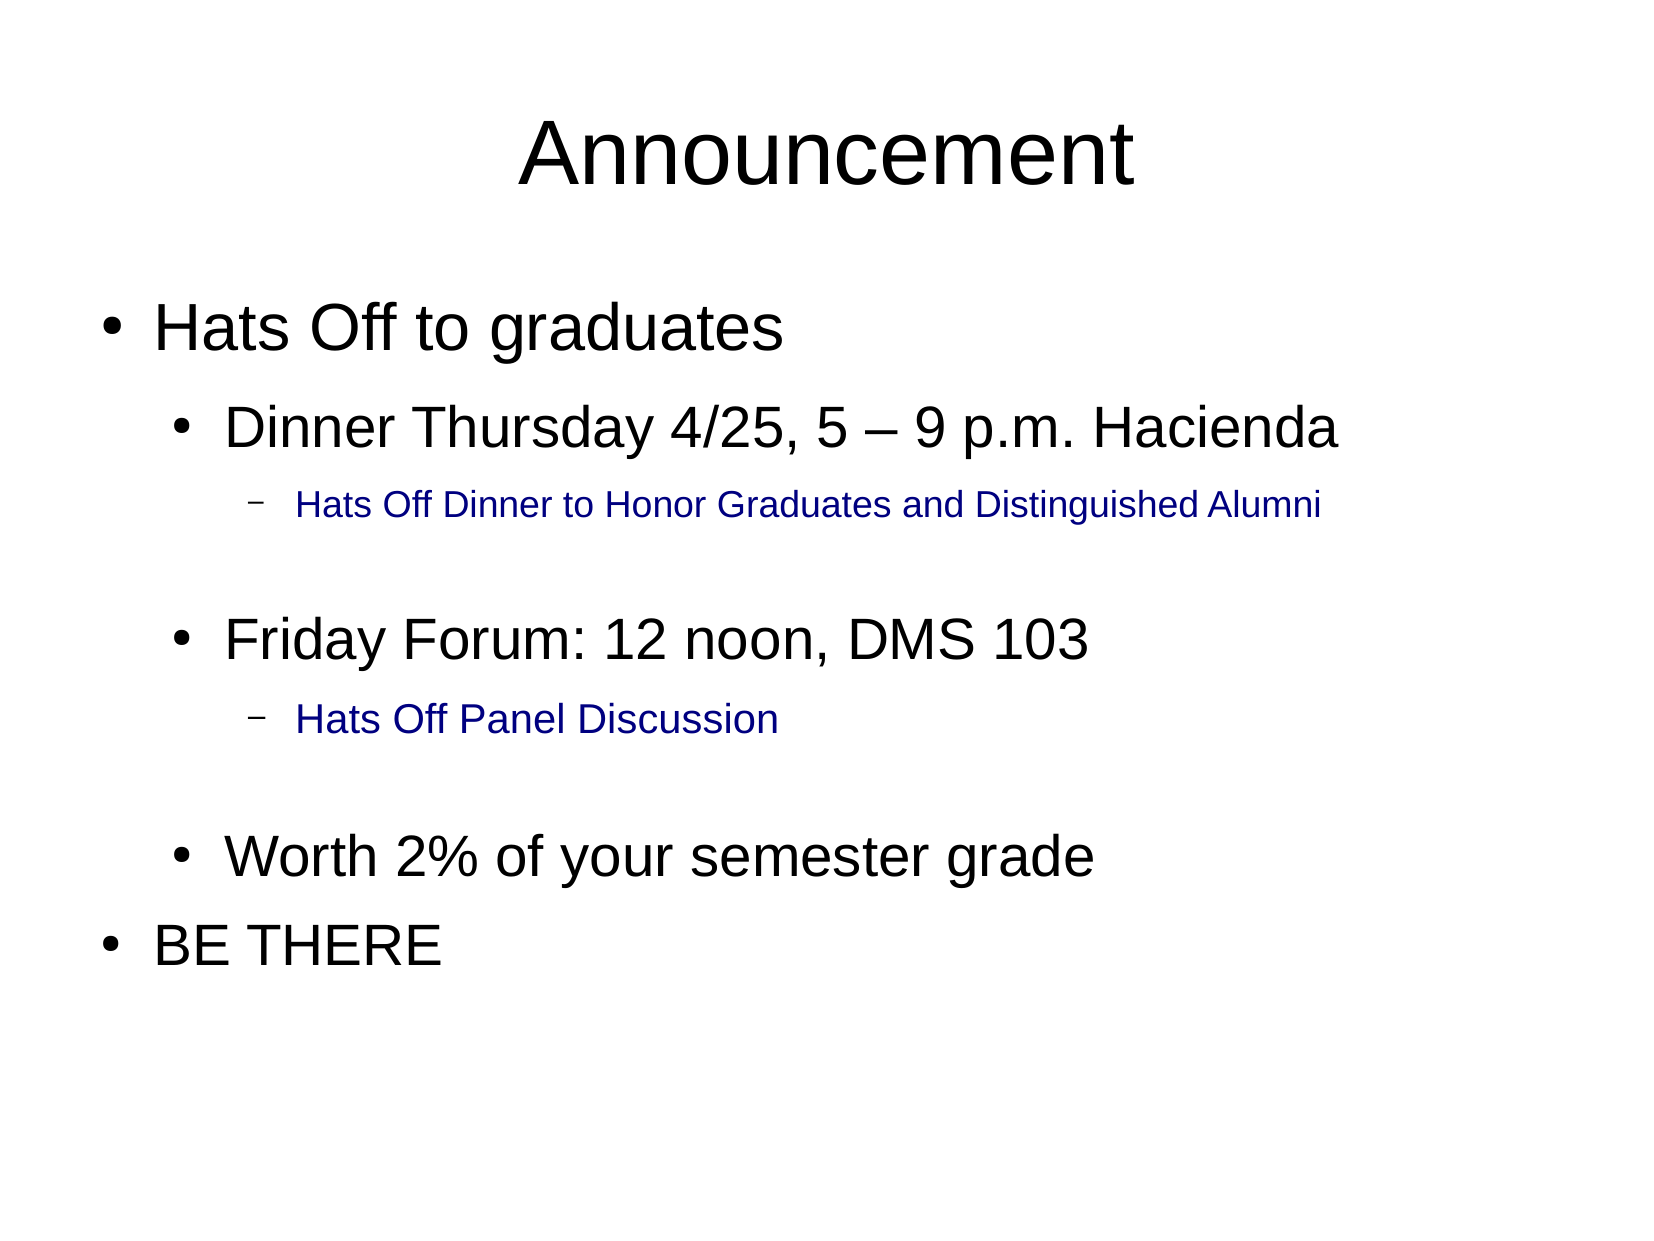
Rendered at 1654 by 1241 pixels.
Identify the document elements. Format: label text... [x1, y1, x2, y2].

title Announcement [82, 49, 1571, 257]
list Hats Off to graduates Dinner Thursday 4/25, 5 – 9 p.m. Hacienda Hats Off Dinner to Honor Graduates and Distinguished Alumni Friday Forum: 12 noon, DMS 103 Hats Off Panel Discussion Worth 2% of your semester grade BE THERE [82, 290, 1571, 1109]
